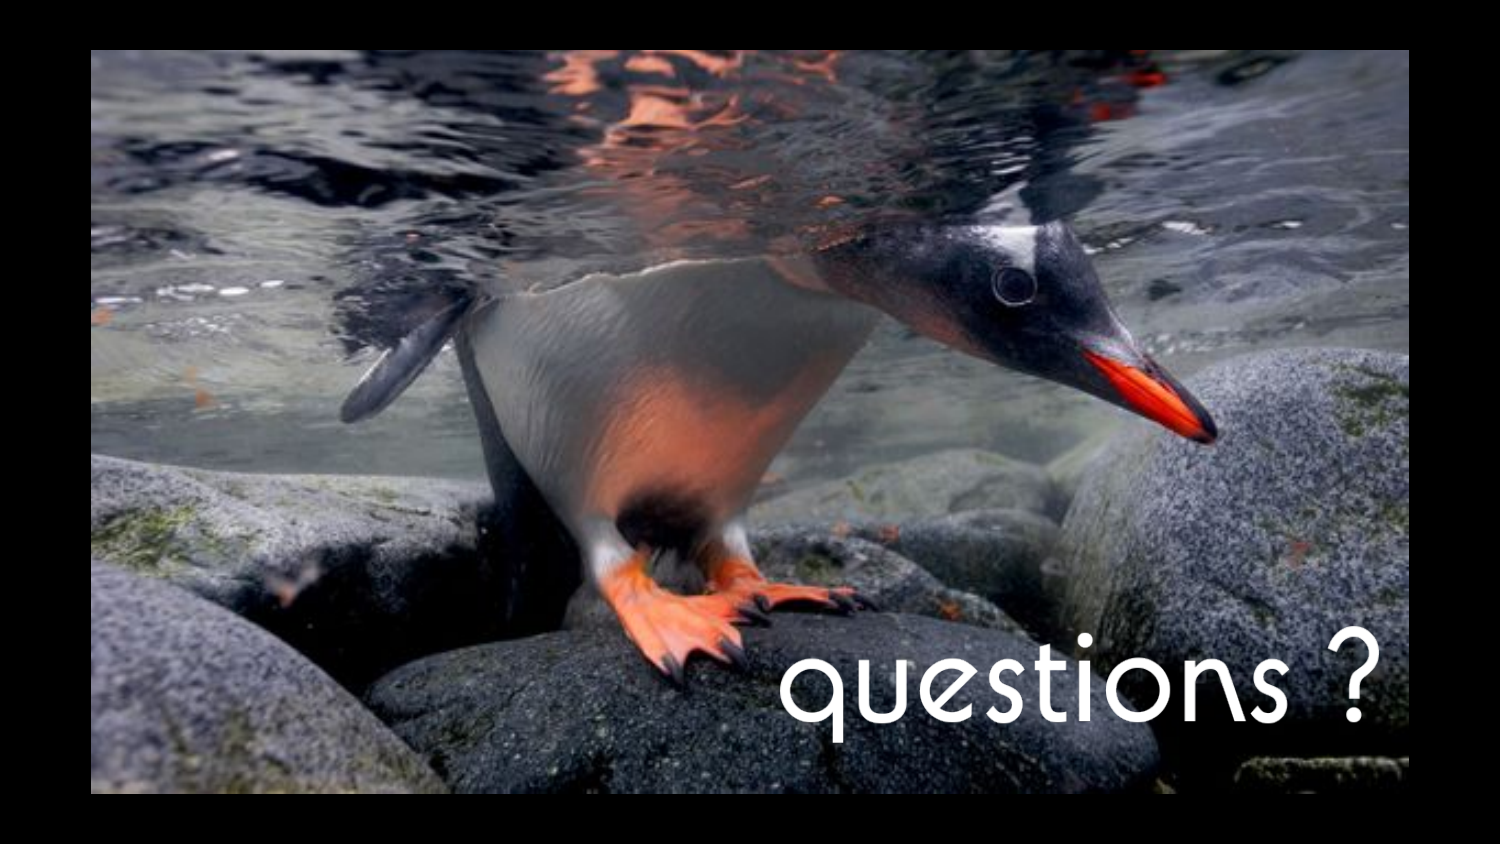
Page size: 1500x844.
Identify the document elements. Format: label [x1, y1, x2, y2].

picture [91, 50, 1409, 794]
